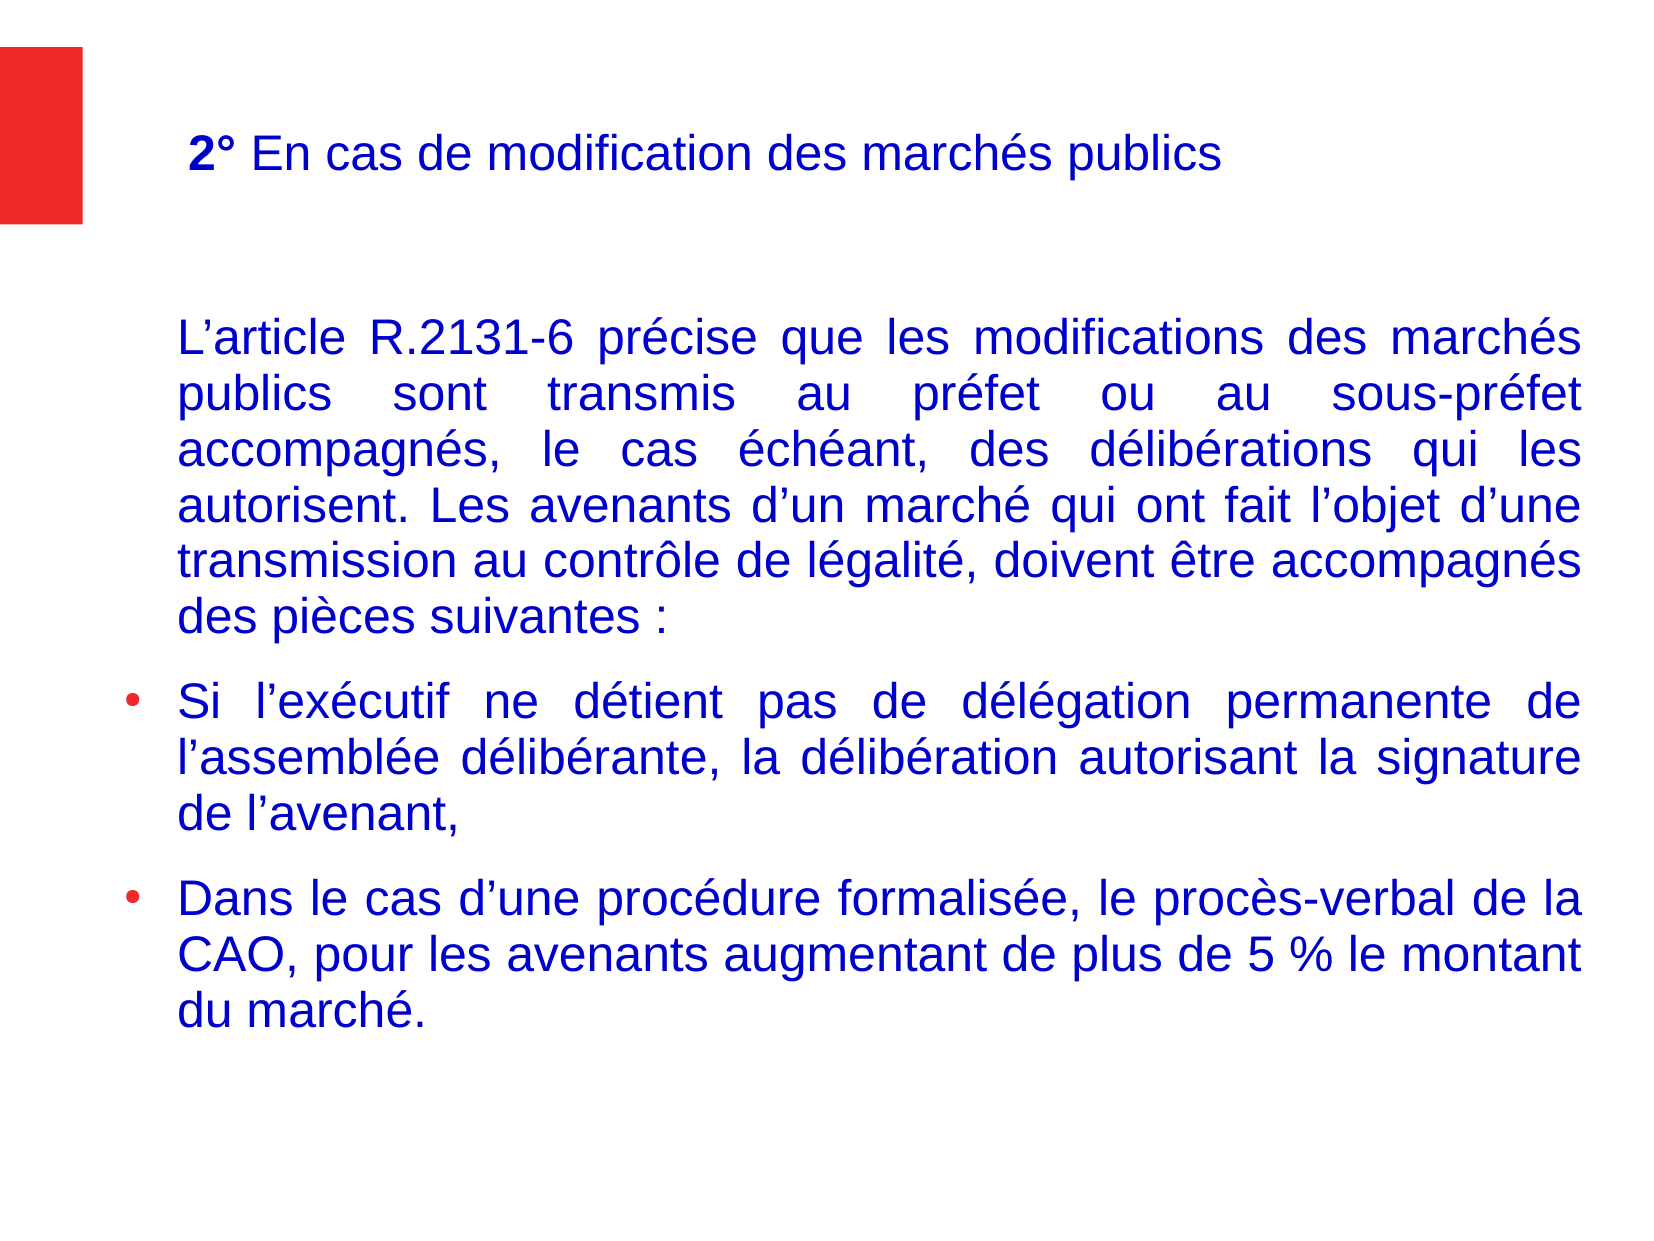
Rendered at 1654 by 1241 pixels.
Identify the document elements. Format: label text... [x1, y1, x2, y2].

title 2° En cas de modification des marchés publics [118, 49, 1571, 224]
list L’article R.2131-6 précise que les modifications des marchés publics sont transmis au préfet ou au sous-préfet accompagnés, le cas échéant, des délibérations qui les autorisent. Les avenants d’un marché qui ont fait l’objet d’une transmission au contrôle de légalité, doivent être accompagnés des pièces suivantes : Si l’exécutif ne détient pas de délégation permanente de l’assemblée délibérante, la délibération autorisant la signature de l’avenant, Dans le cas d’une procédure formalisée, le procès-verbal de la CAO, pour les avenants augmentant de plus de 5 % le montant du marché. [106, 224, 1583, 1075]
